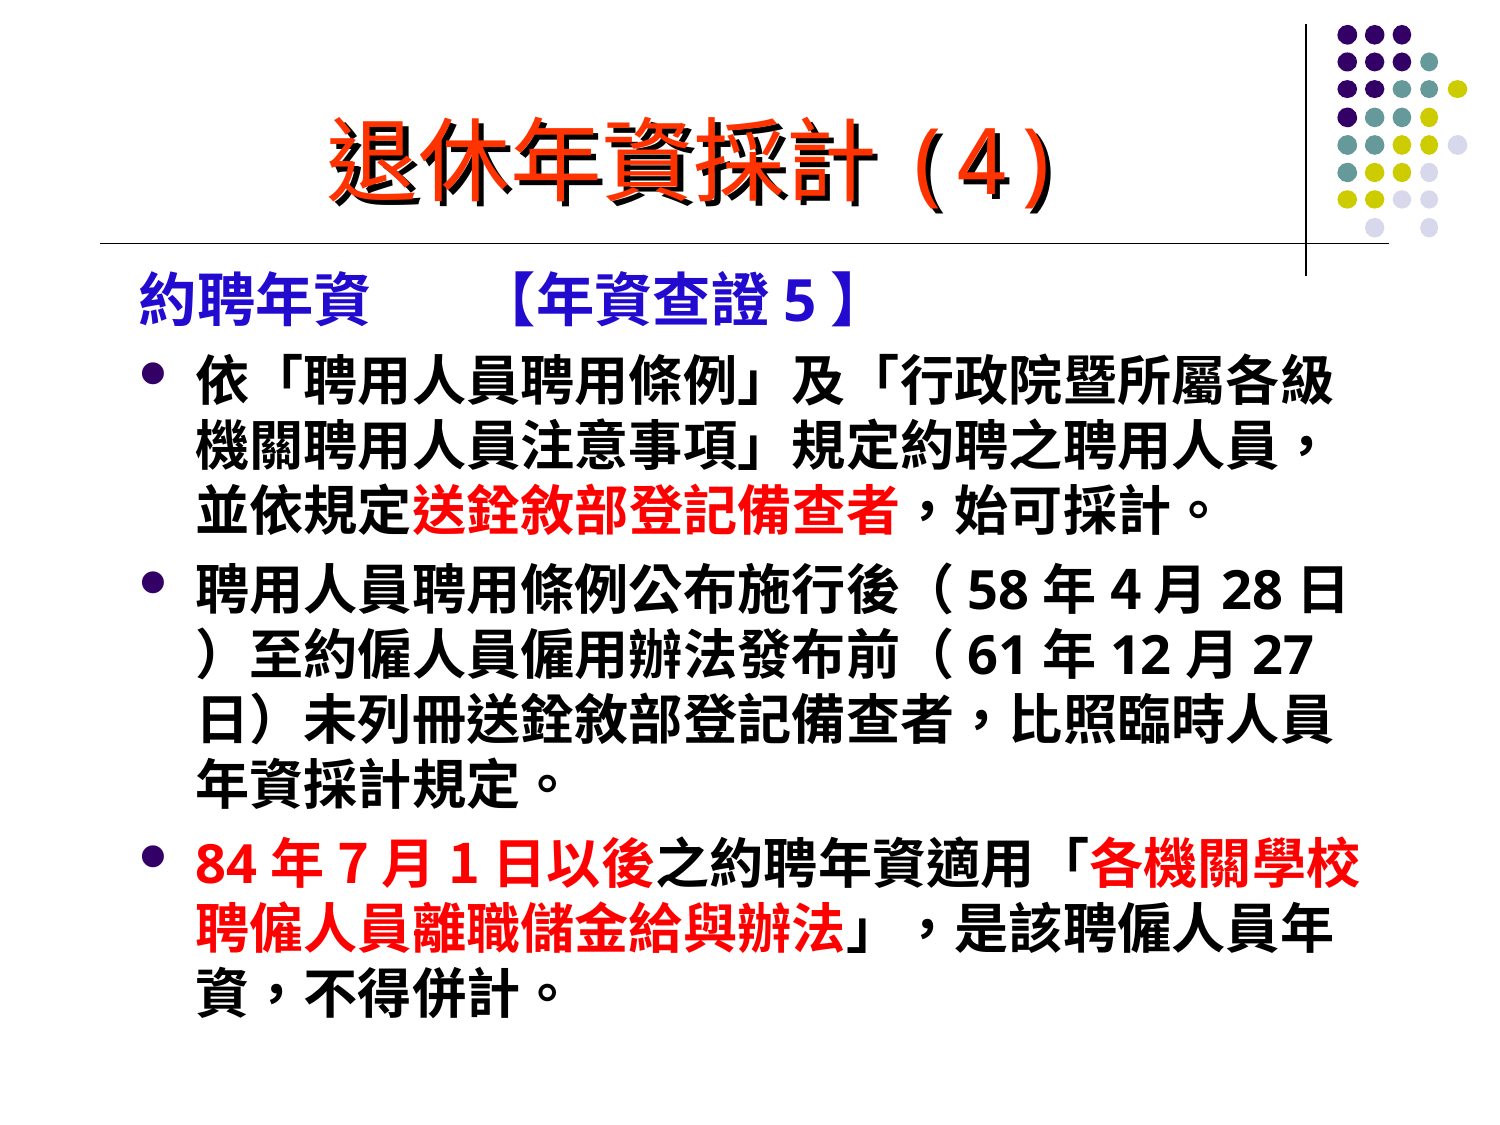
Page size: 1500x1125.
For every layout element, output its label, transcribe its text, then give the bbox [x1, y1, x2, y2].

title 退休年資採計(4) [76, 30, 1315, 220]
list 約聘年資 【年資查證5】 依「聘用人員聘用條例」及「行政院暨所屬各級機關聘用人員注意事項」規定約聘之聘用人員，並依規定送銓敘部登記備查者，始可採計。 聘用人員聘用條例公布施行後（58年4月28日）至約僱人員僱用辦法發布前（61年12月27日）未列冊送銓敘部登記備查者，比照臨時人員年資採計規定。 84年7月1日以後之約聘年資適用「各機關學校聘僱人員離職儲金給與辦法」，是該聘僱人員年資，不得併計。 [123, 255, 1388, 1047]
